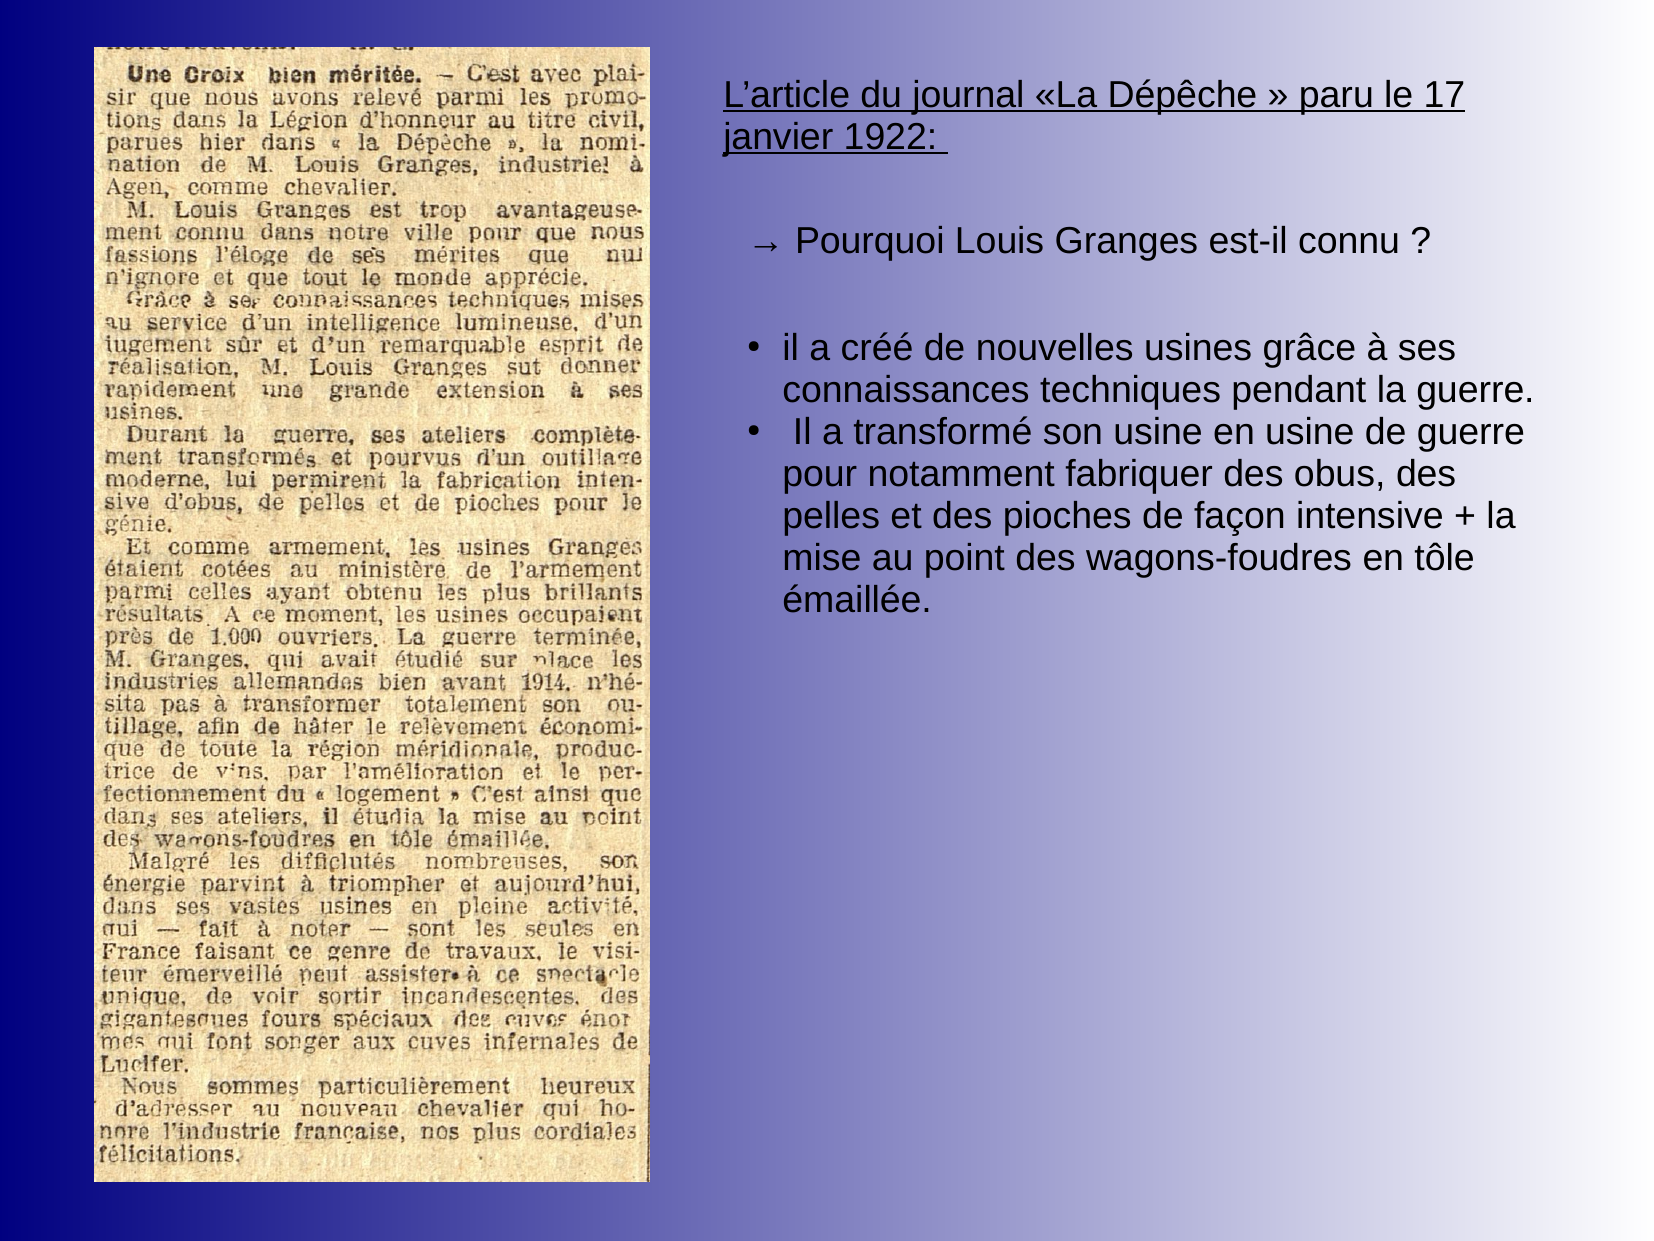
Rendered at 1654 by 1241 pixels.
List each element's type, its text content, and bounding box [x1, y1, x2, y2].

text_box L’article du journal «La Dépêche » paru le 17 janvier 1922: [708, 66, 1571, 166]
text_box → Pourquoi Louis Granges est-il connu ? [732, 212, 1524, 270]
picture [94, 47, 650, 1182]
text_box il a créé de nouvelles usines grâce à ses connaissances techniques pendant la guerre. Il a transformé son usine en usine de guerre pour notamment fabriquer des obus, des pelles et des pioches de façon intensive + la mise au point des wagons-foudres en tôle émaillée. [732, 318, 1560, 629]
